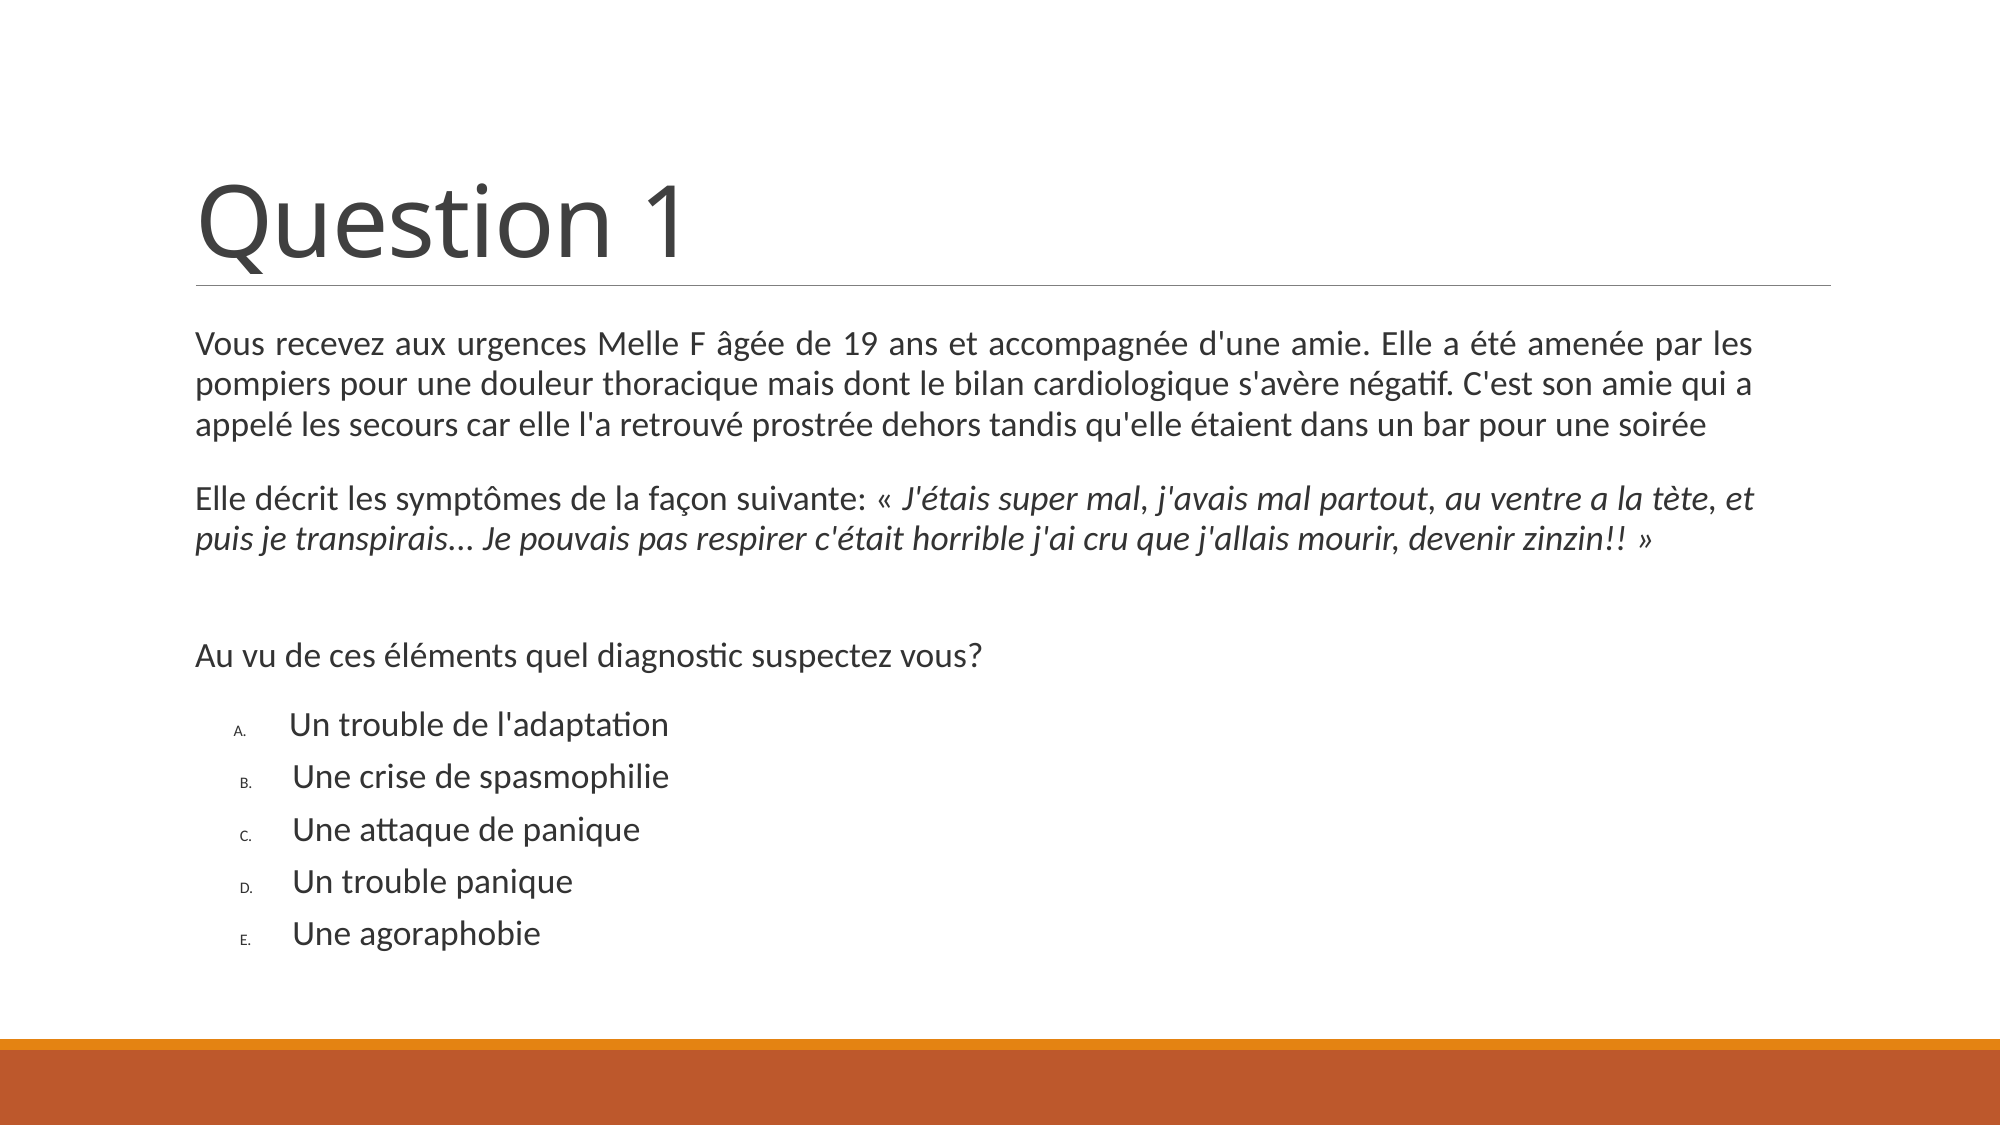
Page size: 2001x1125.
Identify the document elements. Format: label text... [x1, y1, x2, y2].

title Question 1 [180, 47, 1831, 286]
list Vous recevez aux urgences Melle F âgée de 19 ans et accompagnée d'une amie. Elle a été amenée par les pompiers pour une douleur thoracique mais dont le bilan cardiologique s'avère négatif. C'est son amie qui a appelé les secours car elle l'a retrouvé prostrée dehors tandis qu'elle étaient dans un bar pour une soirée Elle décrit les symptômes de la façon suivante: « J'étais super mal, j'avais mal partout, au ventre a la tète, et puis je transpirais... Je pouvais pas respirer c'était horrible j'ai cru que j'allais mourir, devenir zinzin!! » Au vu de ces éléments quel diagnostic suspectez vous? Un trouble de l'adaptation Une crise de spasmophilie Une attaque de panique Un trouble panique Une agoraphobie [180, 308, 1831, 990]
